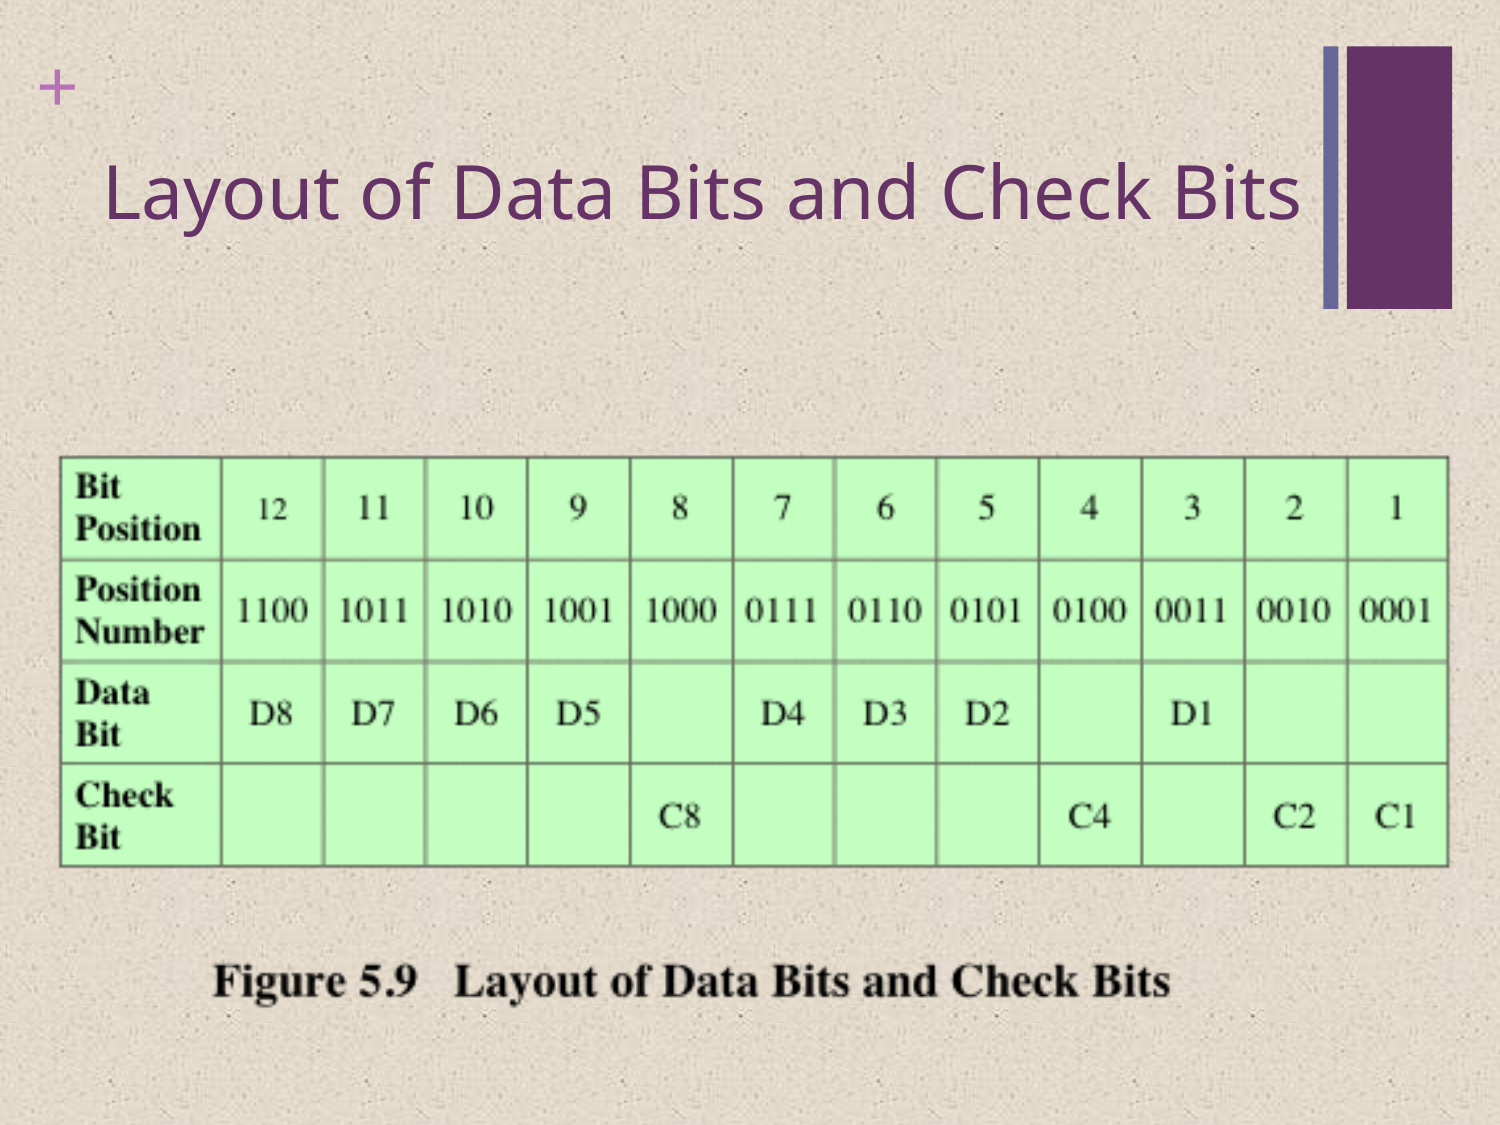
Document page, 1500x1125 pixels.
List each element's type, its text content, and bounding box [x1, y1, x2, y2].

picture [0, 0, 1500, 1125]
title Layout of Data Bits and Check Bits [87, 137, 1328, 321]
